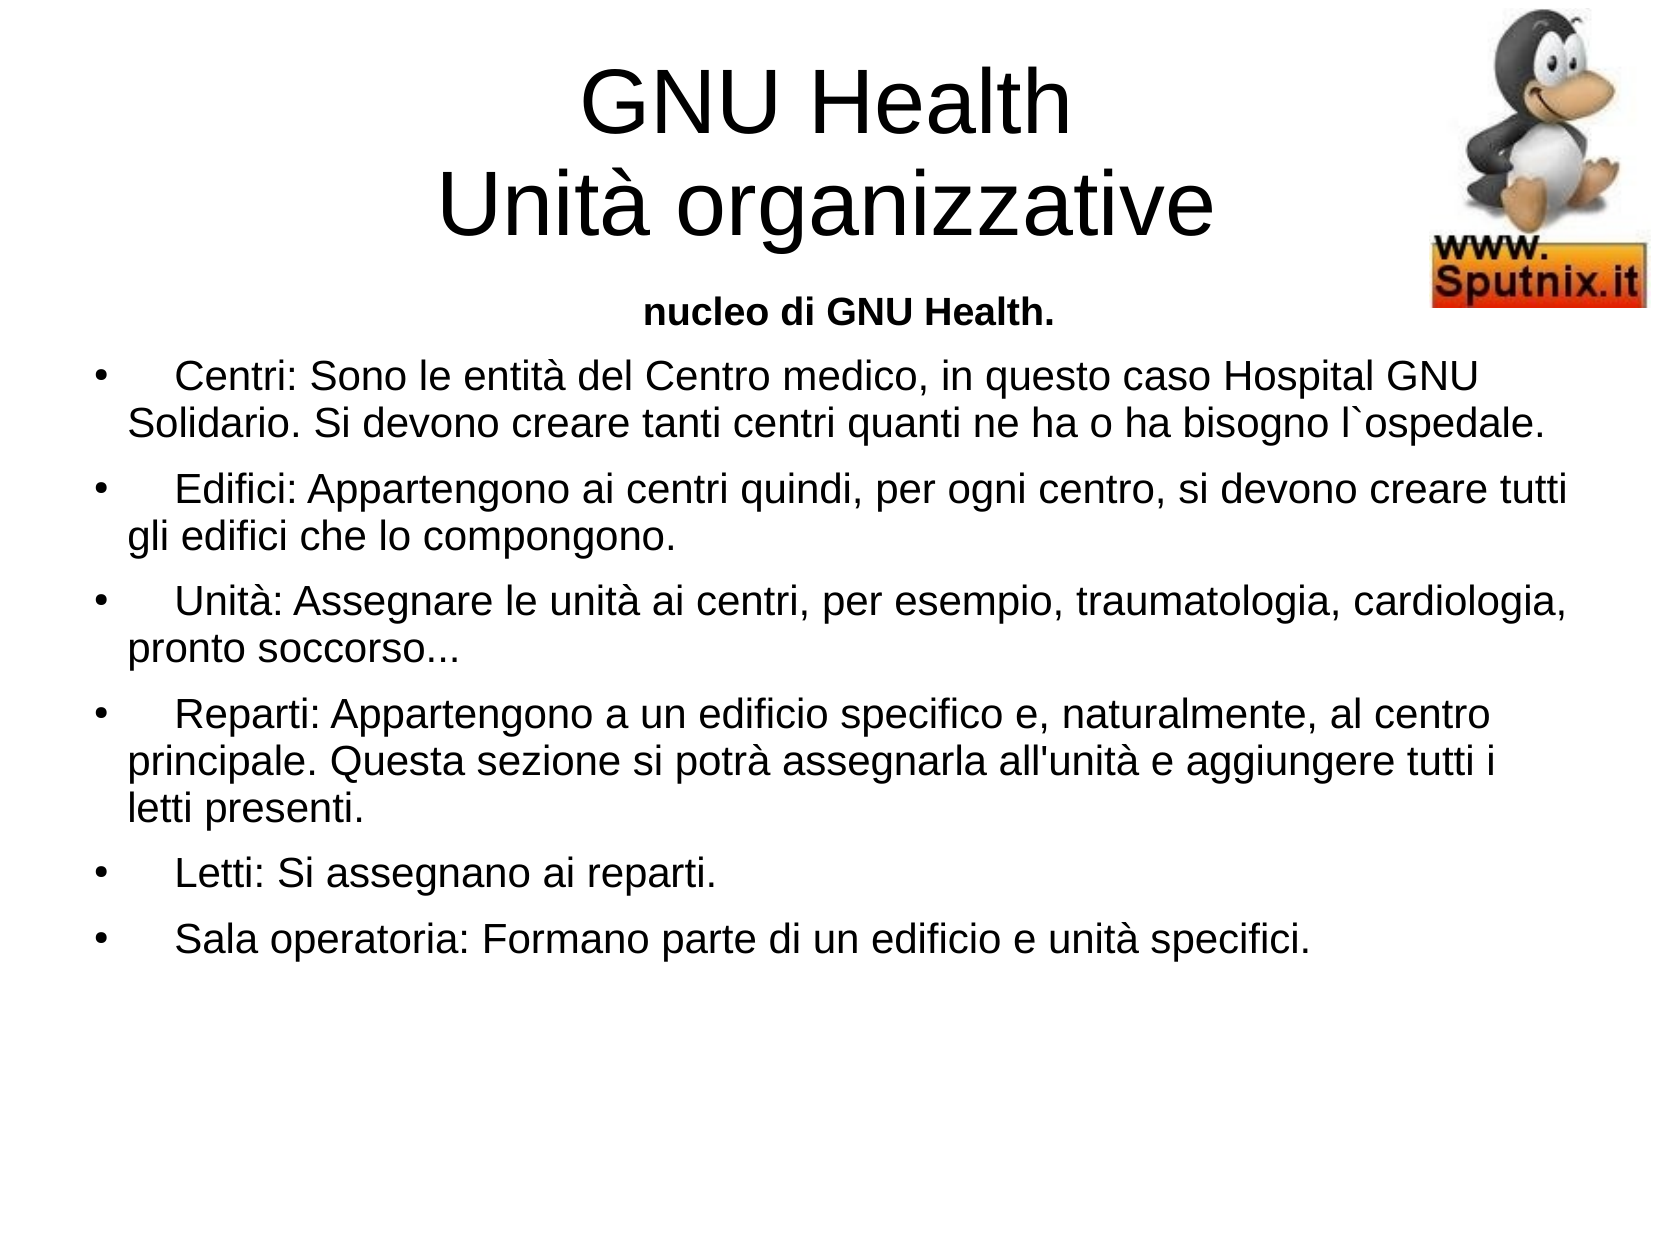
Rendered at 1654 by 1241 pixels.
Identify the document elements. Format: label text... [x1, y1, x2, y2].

list nucleo di GNU Health. Centri: Sono le entità del Centro medico, in questo caso Hospital GNU Solidario. Si devono creare tanti centri quanti ne ha o ha bisogno l`ospedale. Edifici: Appartengono ai centri quindi, per ogni centro, si devono creare tutti gli edifici che lo compongono. Unità: Assegnare le unità ai centri, per esempio, traumatologia, cardiologia, pronto soccorso... Reparti: Appartengono a un edificio specifico e, naturalmente, al centro principale. Questa sezione si potrà assegnarla all'unità e aggiungere tutti i letti presenti. Letti: Si assegnano ai reparti. Sala operatoria: Formano parte di un edificio e unità specifici. [82, 290, 1571, 1010]
picture [1429, 8, 1651, 308]
title GNU Health Unità organizzative [82, 49, 1429, 257]
